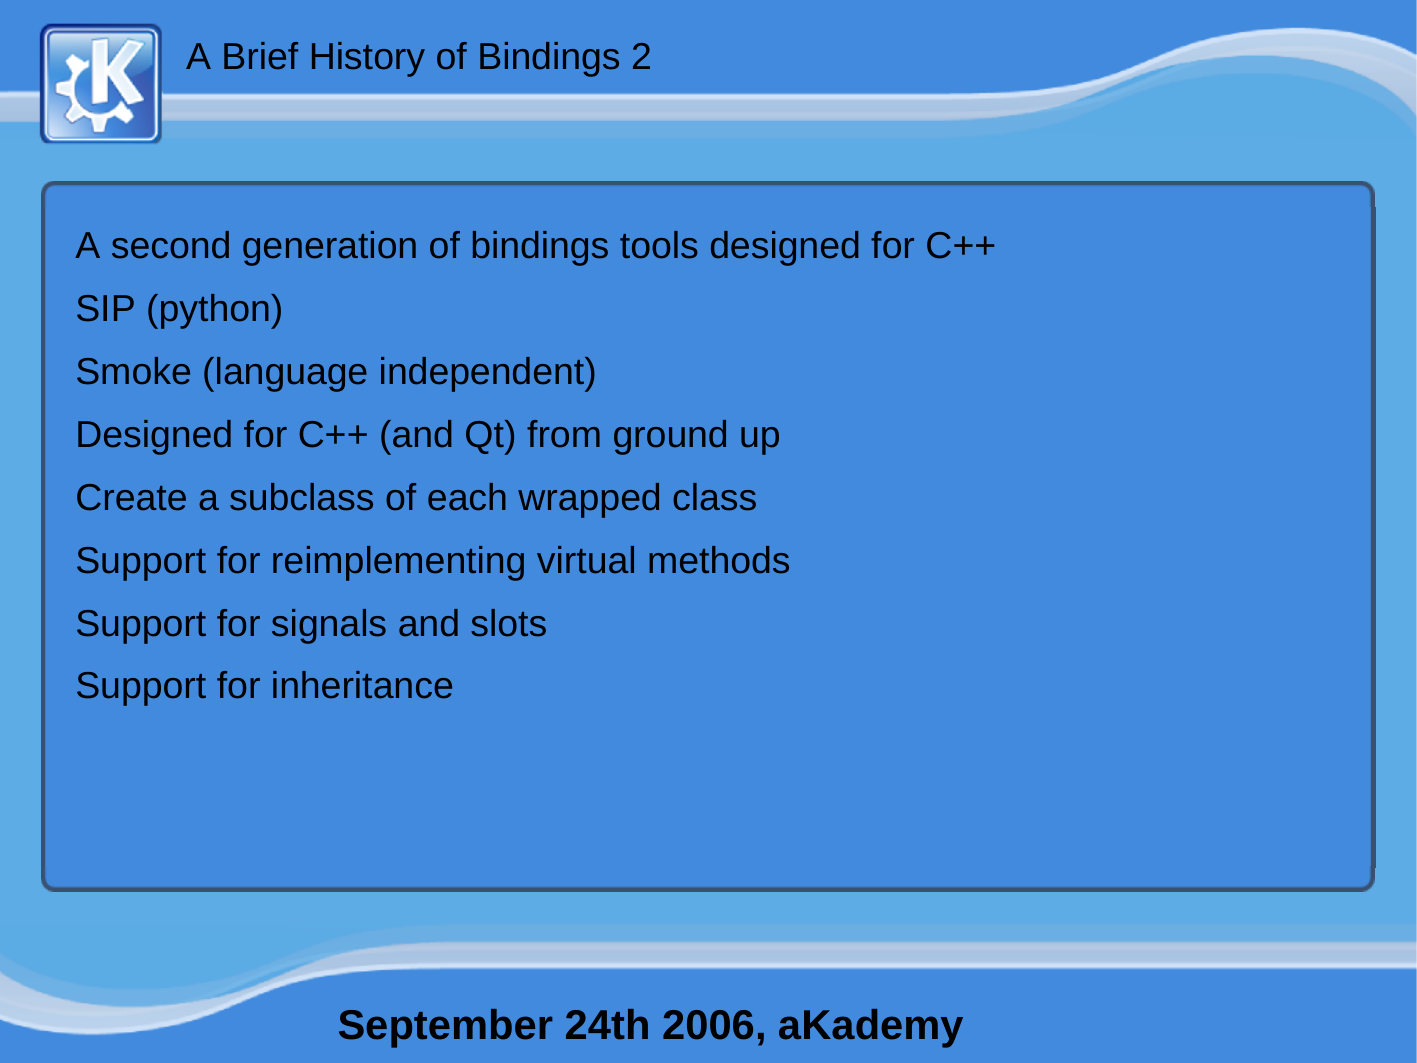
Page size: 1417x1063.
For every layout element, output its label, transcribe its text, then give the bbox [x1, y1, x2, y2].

picture [0, 0, 1417, 1063]
text_box A second generation of bindings tools designed for C++ SIP (python) Smoke (language independent) Designed for C++ (and Qt) from ground up Create a subclass of each wrapped class Support for reimplementing virtual methods Support for signals and slots Support for inheritance [50, 196, 1351, 737]
text_box A Brief History of Bindings 2 [171, 27, 1048, 127]
